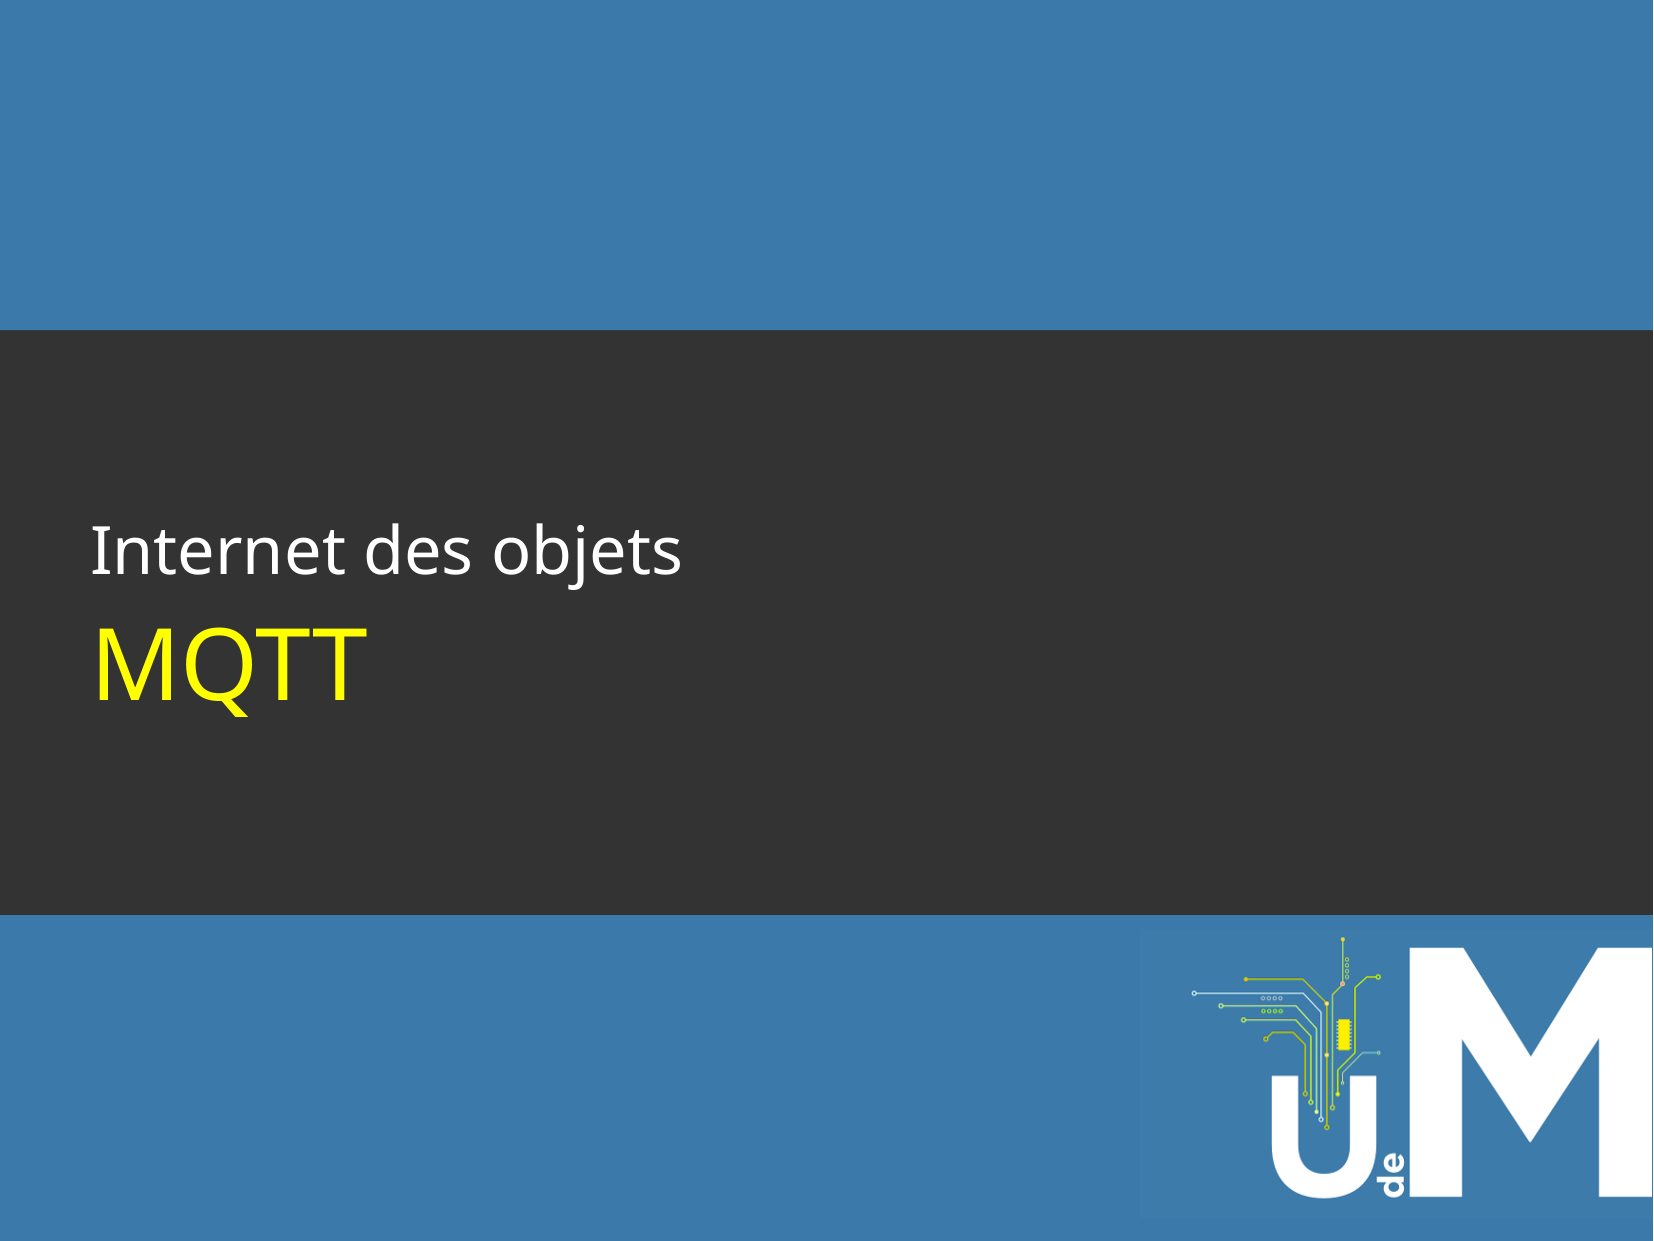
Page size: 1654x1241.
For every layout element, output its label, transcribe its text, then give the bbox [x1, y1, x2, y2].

title Internet des objets MQTT [90, 498, 1578, 735]
picture [1140, 929, 1652, 1218]
